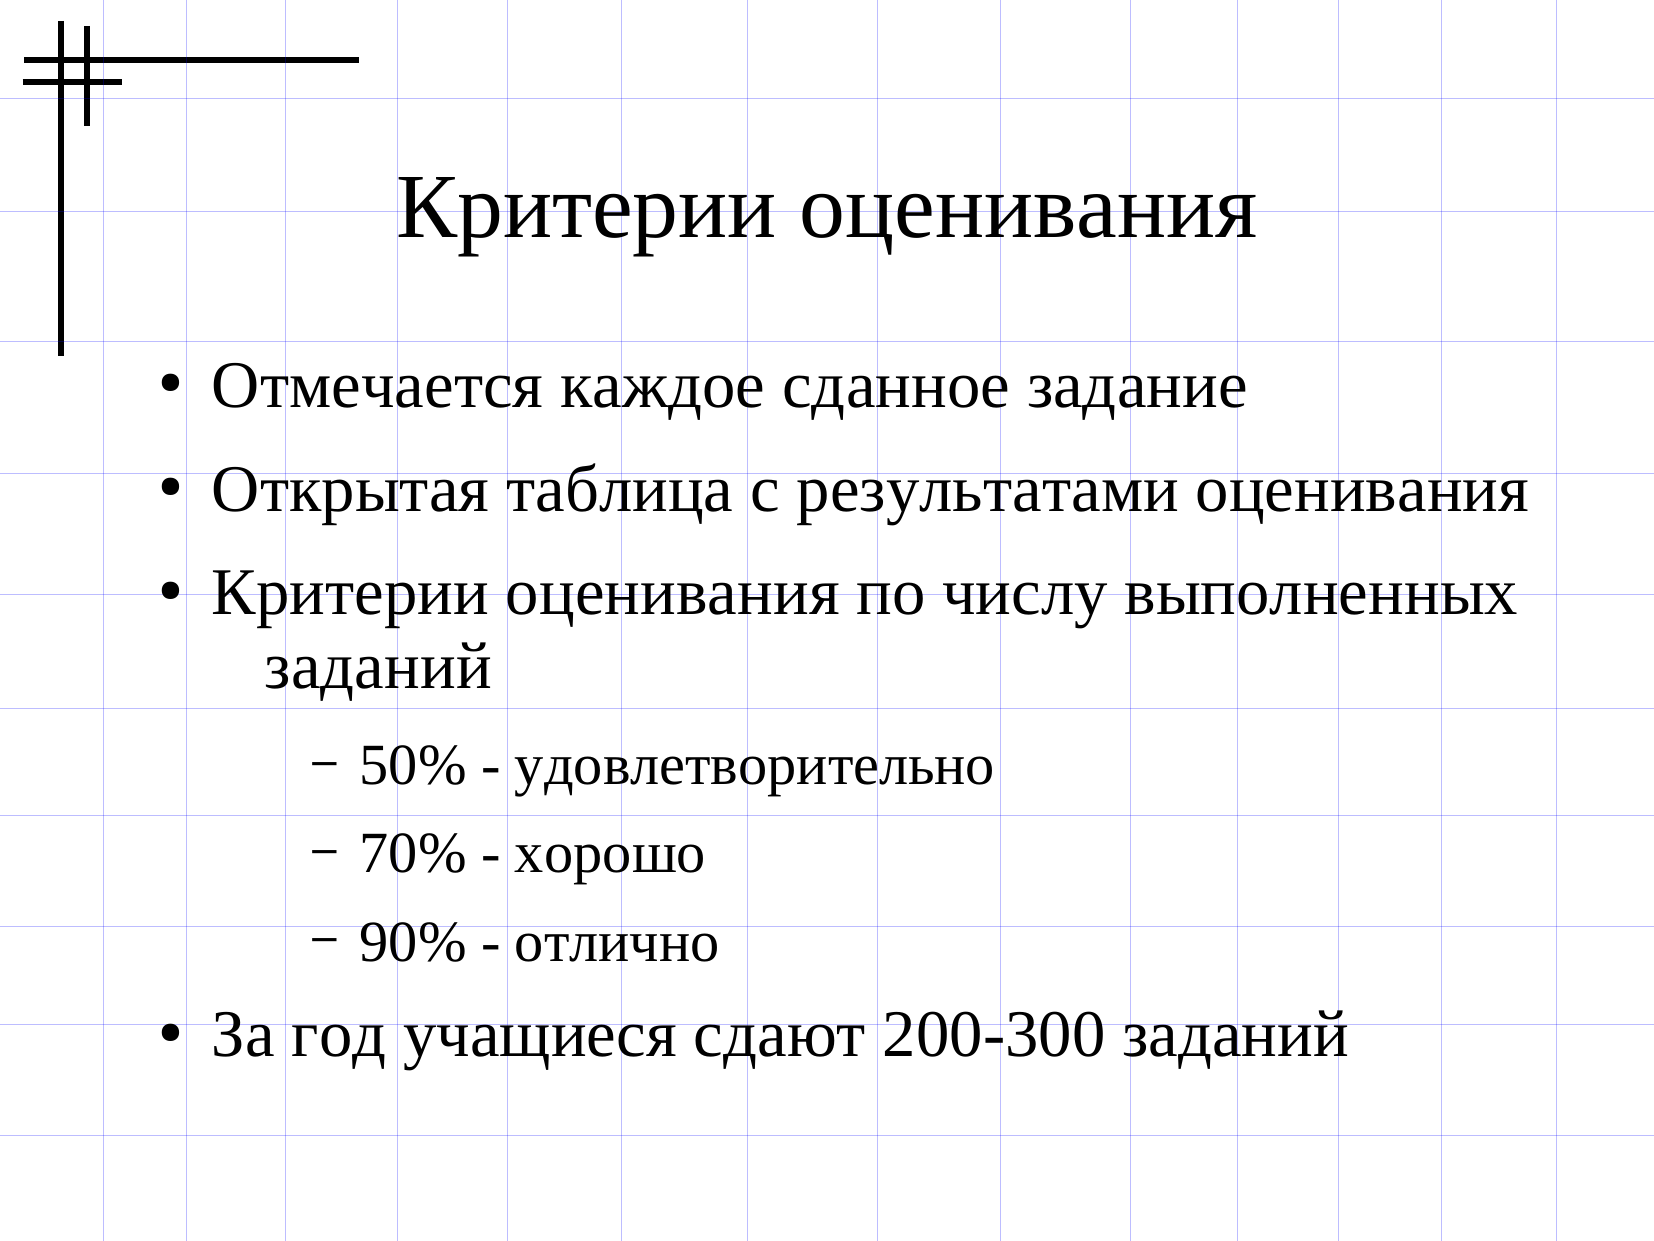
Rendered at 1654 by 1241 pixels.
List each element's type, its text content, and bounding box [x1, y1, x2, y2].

list Отмечается каждое сданное задание Открытая таблица с результатами оценивания Критерии оценивания по числу выполненных заданий 50% - удовлетворительно 70% - хорошо 90% - отлично За год учащиеся сдают 200-300 заданий [123, 347, 1536, 1152]
title Критерии оценивания [121, 110, 1534, 303]
